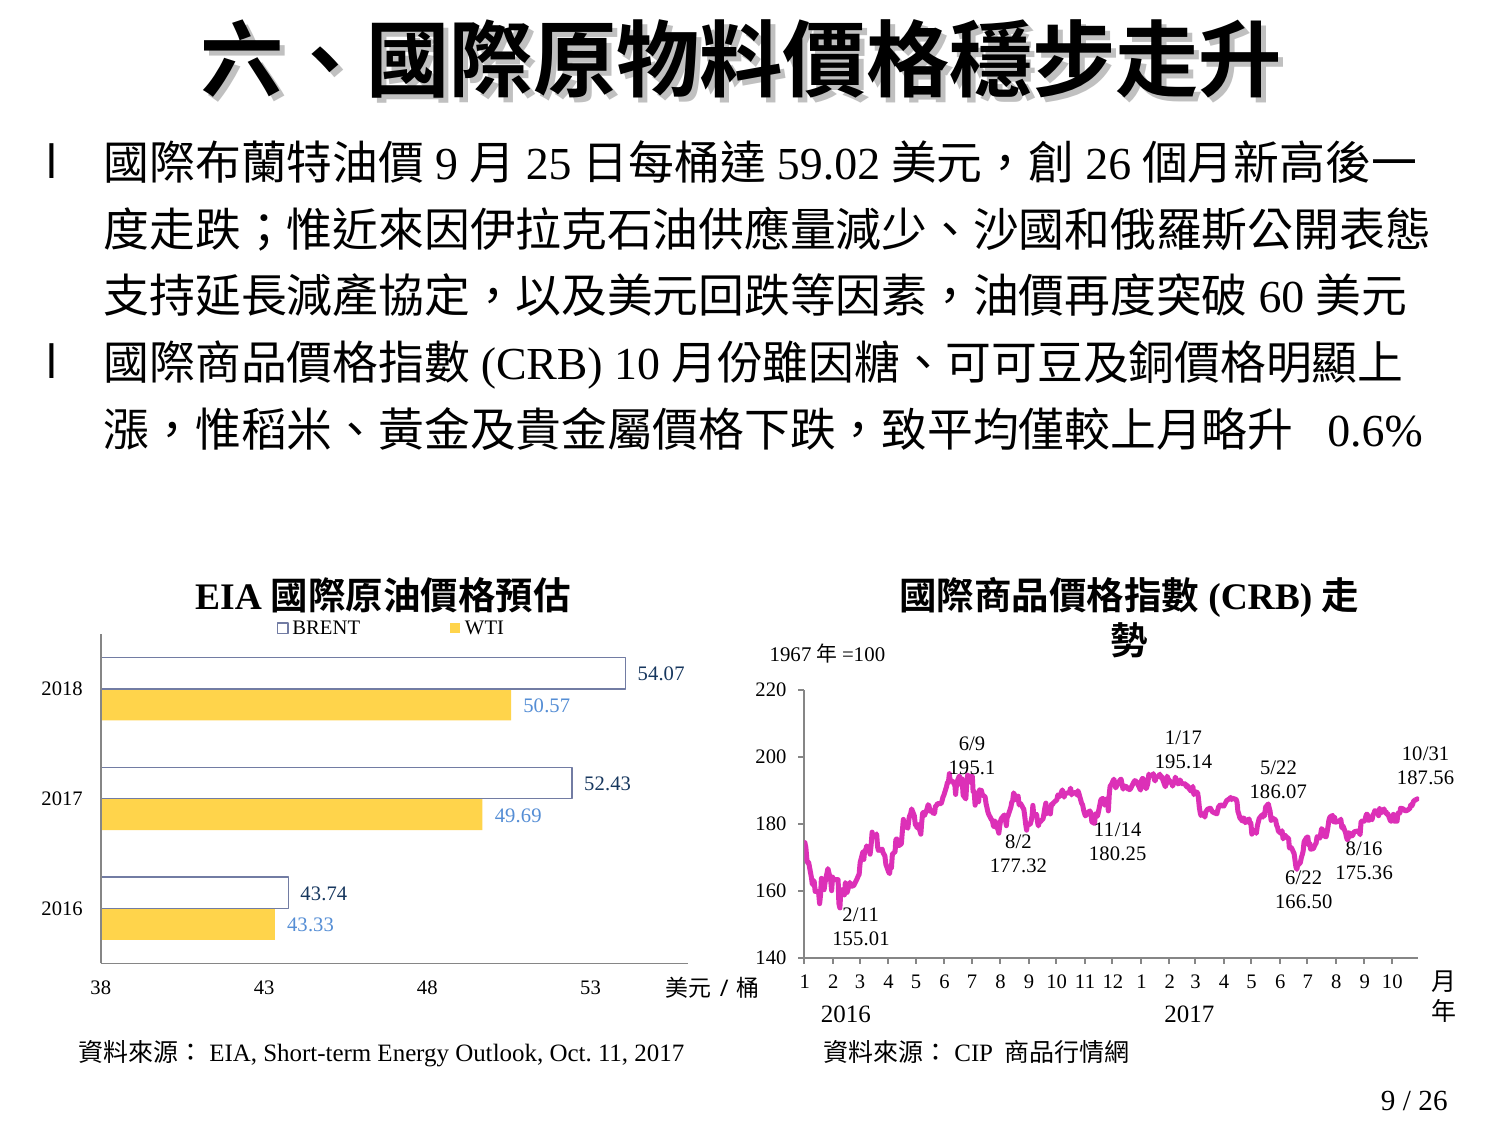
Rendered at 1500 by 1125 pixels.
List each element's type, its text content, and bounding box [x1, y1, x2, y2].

picture [35, 612, 734, 1010]
text_box EIA國際原油價格預估 [126, 564, 640, 612]
text_box 2016 2017 [805, 997, 1386, 1036]
text_box 六、國際原物料價格穩步走升 [0, 0, 1483, 131]
text_box 資料來源：CIP 商品行情網 [808, 1025, 1158, 1075]
picture [752, 661, 1465, 997]
text_box 月 年 [1386, 958, 1500, 1041]
text_box 國際商品價格指數(CRB)走勢 [872, 564, 1386, 661]
text_box 國際布蘭特油價9月25日每桶達59.02美元，創26個月新高後一 度走跌；惟近來因伊拉克石油供應量減少、沙國和俄羅斯公開表態 支持延長減產協定，以及美元回跌等因素，油價再度突破60美元 國際商品價格指數(CRB) 10月份雖因糖、可可豆及銅價格明顯上 漲，惟稻米、黃金及貴金屬價格下跌，致平均僅較上月略升 0.6% [30, 127, 1469, 463]
text_box 資料來源：EIA, Short-term Energy Outlook, Oct. 11, 2017 [63, 1025, 722, 1075]
text_box 美元/桶 [734, 965, 805, 1009]
text_box 1967年=100 [754, 633, 907, 661]
